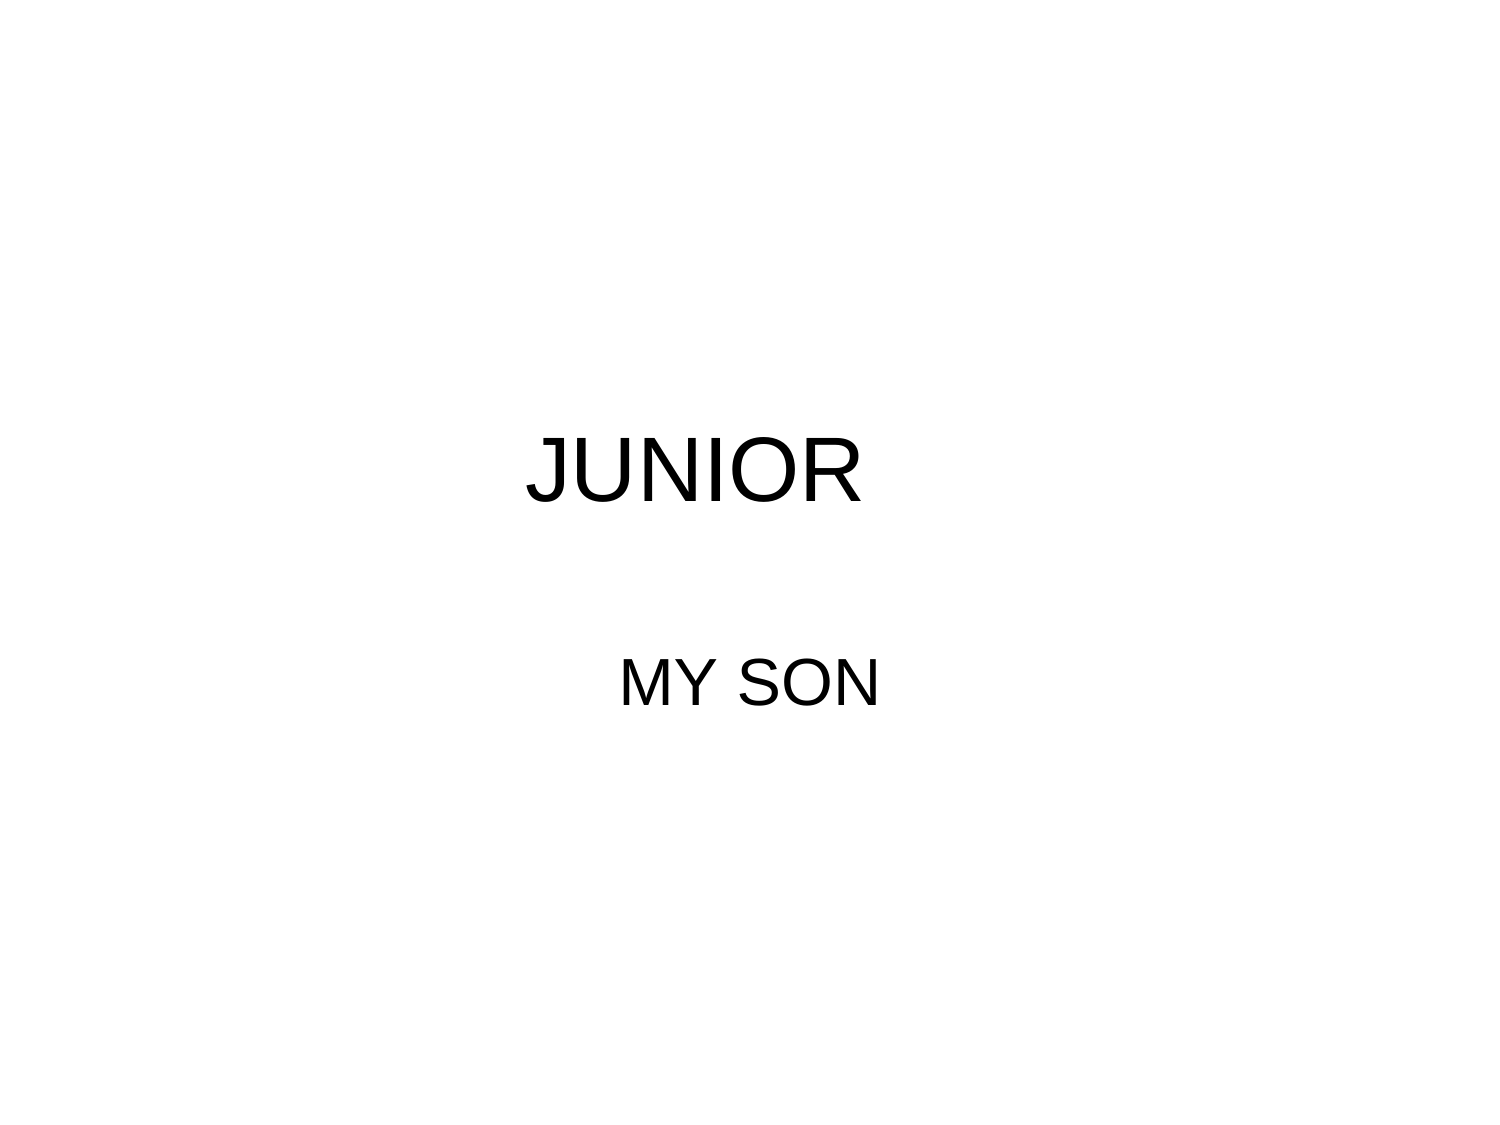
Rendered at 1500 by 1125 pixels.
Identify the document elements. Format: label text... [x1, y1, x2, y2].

title JUNIOR [112, 349, 1388, 591]
subtitle MY SON [225, 637, 1276, 926]
